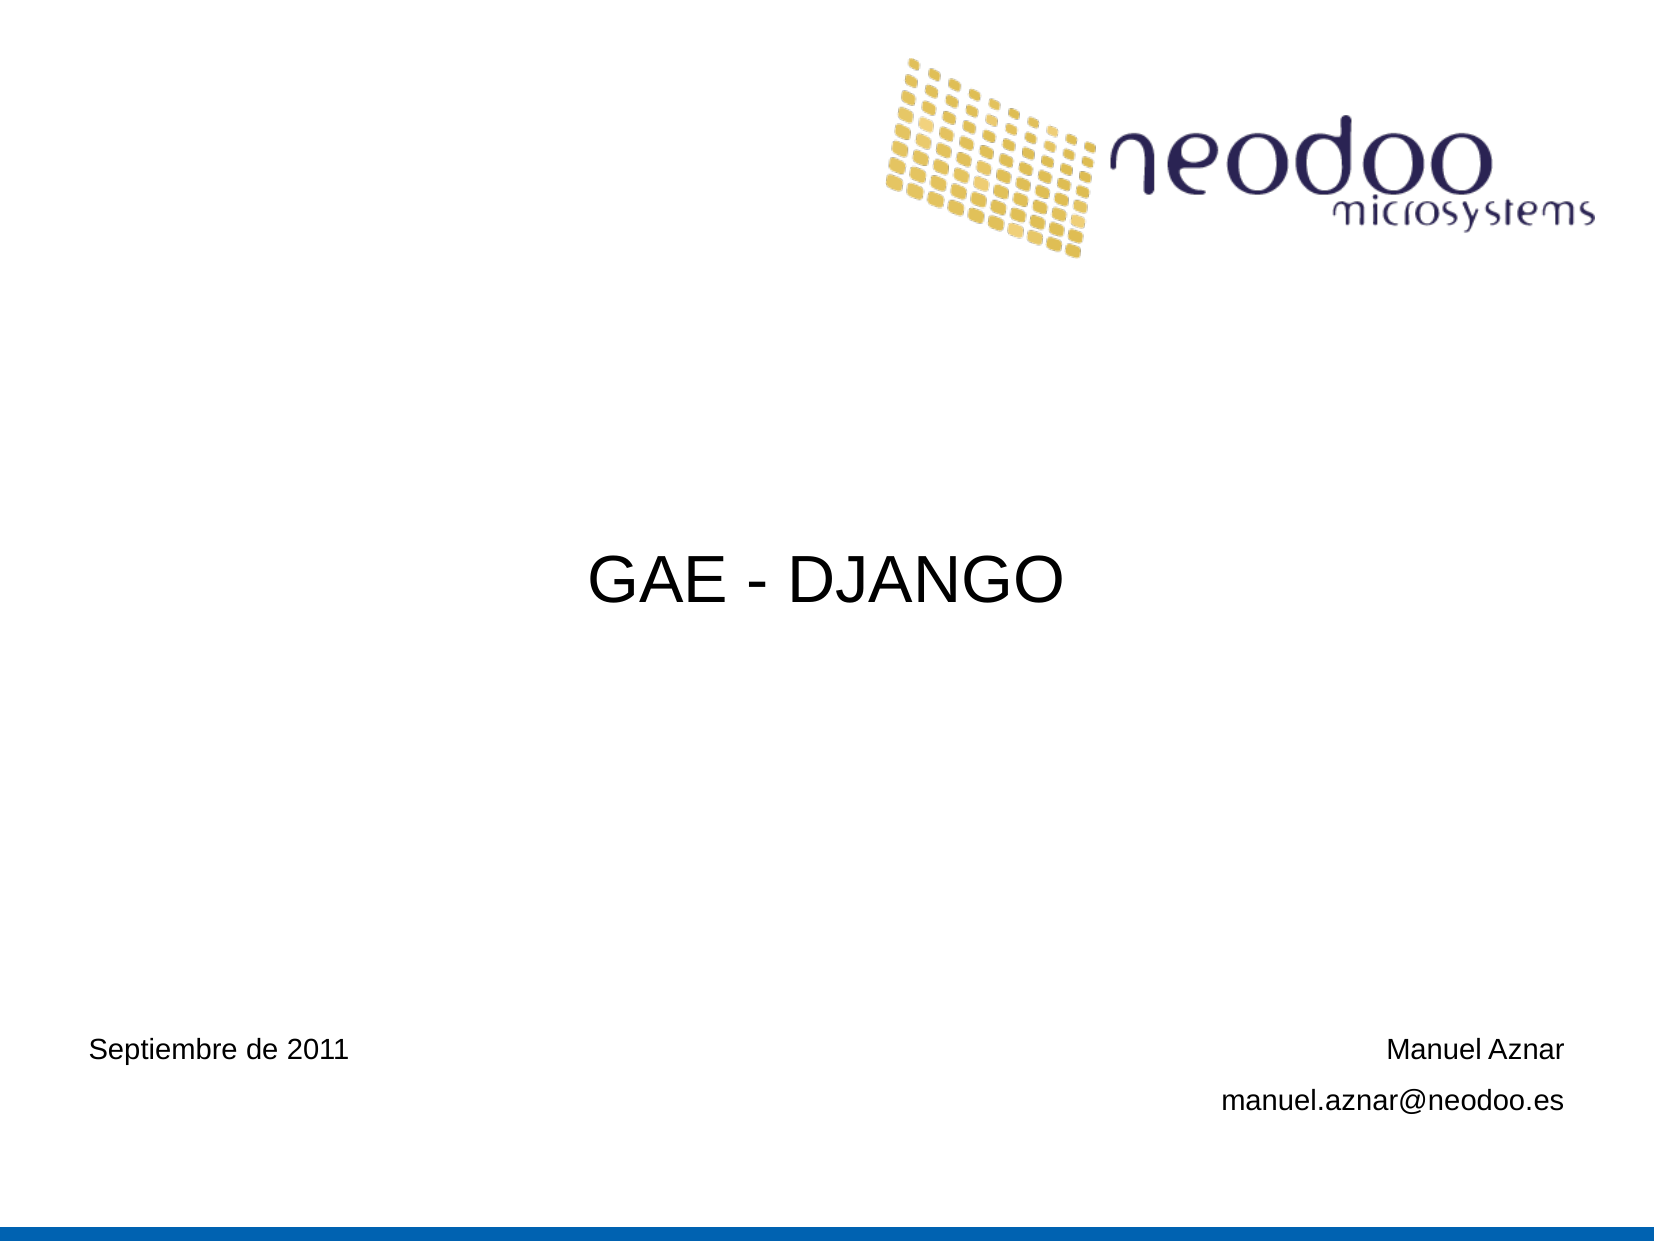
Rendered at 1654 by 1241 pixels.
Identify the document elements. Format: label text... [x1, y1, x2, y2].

list Manuel Aznar manuel.aznar@neodoo.es [798, 1033, 1565, 1182]
list Septiembre de 2011 [88, 1033, 798, 1182]
subtitle GAE - DJANGO [82, 49, 1571, 1109]
picture [885, 58, 1595, 259]
